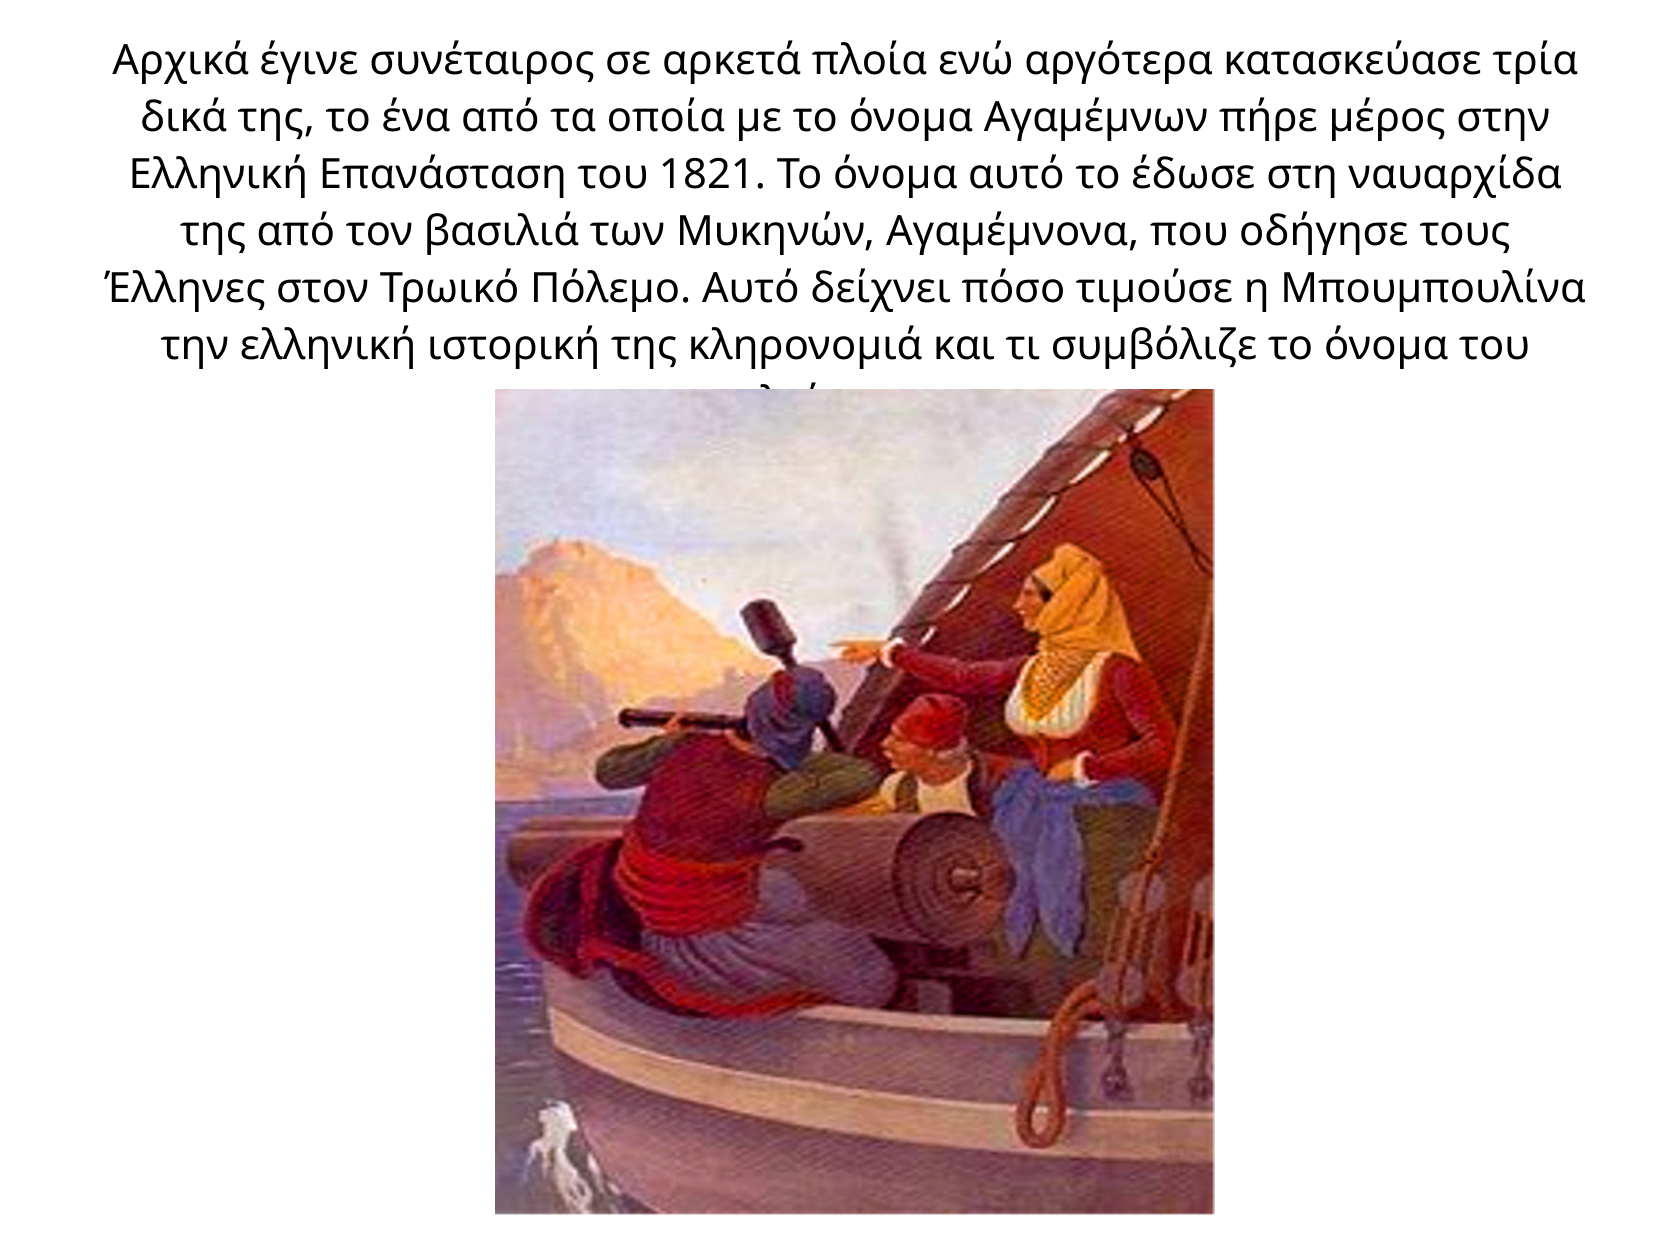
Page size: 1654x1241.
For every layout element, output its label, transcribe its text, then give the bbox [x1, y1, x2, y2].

picture [495, 389, 1215, 1216]
list Αρχικά έγινε συνέταιρος σε αρκετά πλοία ενώ αργότερα κατασκεύασε τρία δικά της, το ένα από τα οποία με το όνομα Αγαμέμνων πήρε μέρος στην Ελληνική Επανάσταση του 1821. Το όνομα αυτό το έδωσε στη ναυαρχίδα της από τον βασιλιά των Μυκηνών, Αγαμέμνονα, που οδήγησε τους Έλληνες στον Τρωικό Πόλεμο. Αυτό δείχνει πόσο τιμούσε η Μπουμπουλίνα την ελληνική ιστορική της κληρονομιά και τι συμβόλιζε το όνομα του πλοίου της. [30, 30, 1591, 406]
